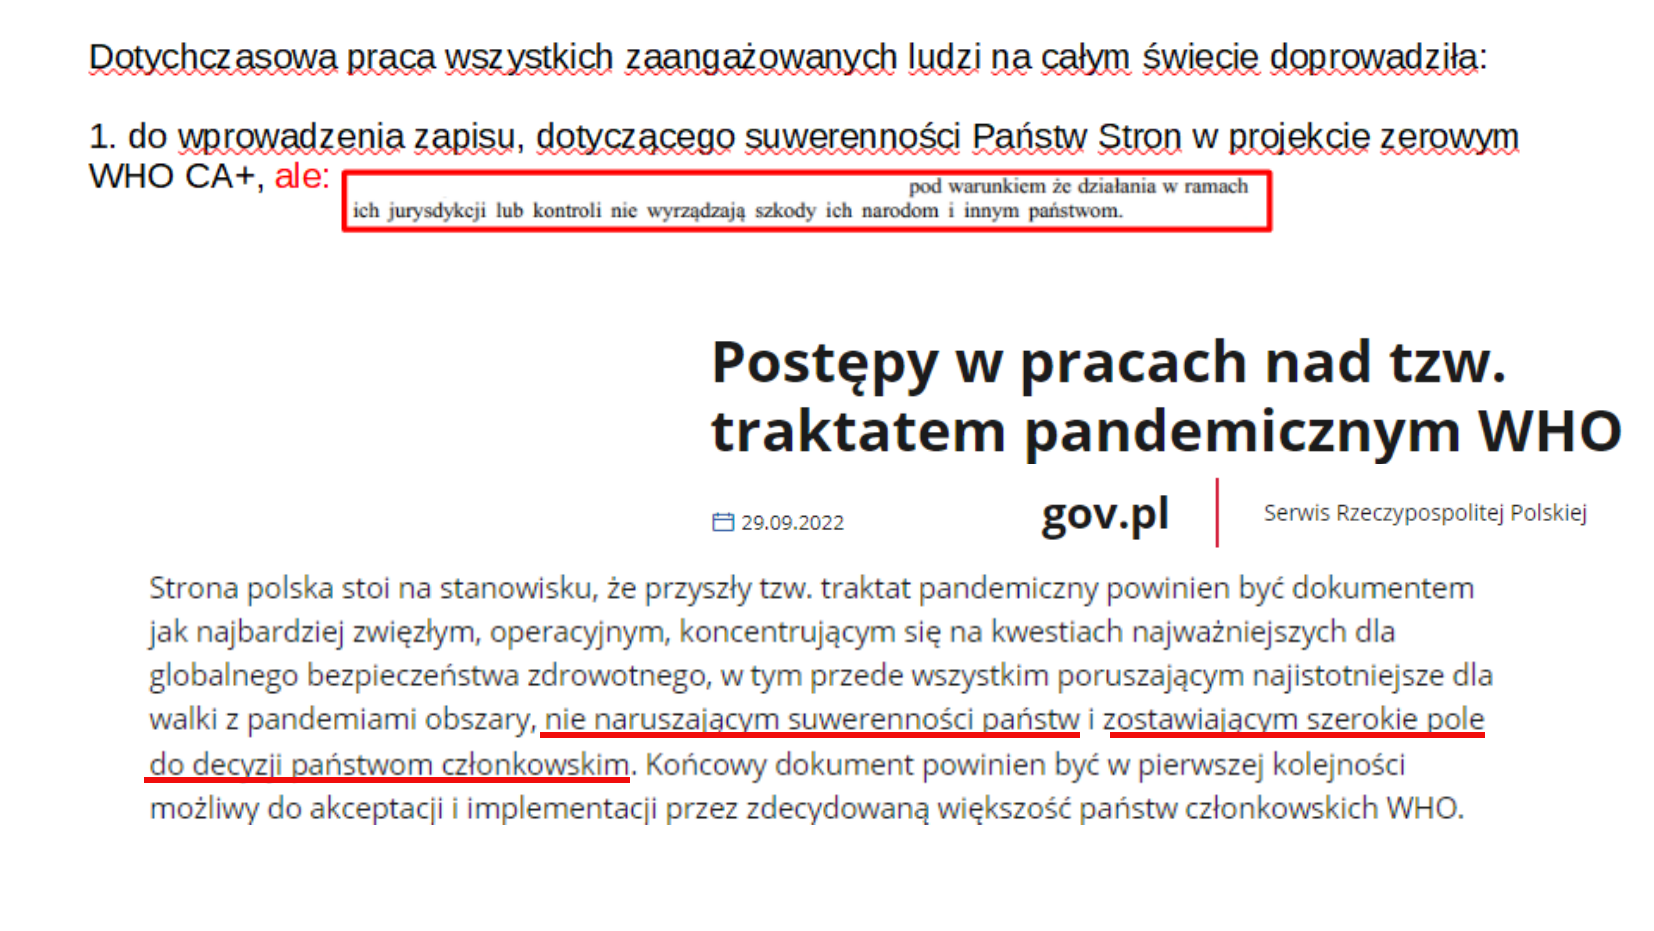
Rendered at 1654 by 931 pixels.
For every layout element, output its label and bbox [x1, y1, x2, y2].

picture [75, 29, 1532, 241]
picture [143, 569, 1501, 826]
picture [705, 329, 1629, 562]
